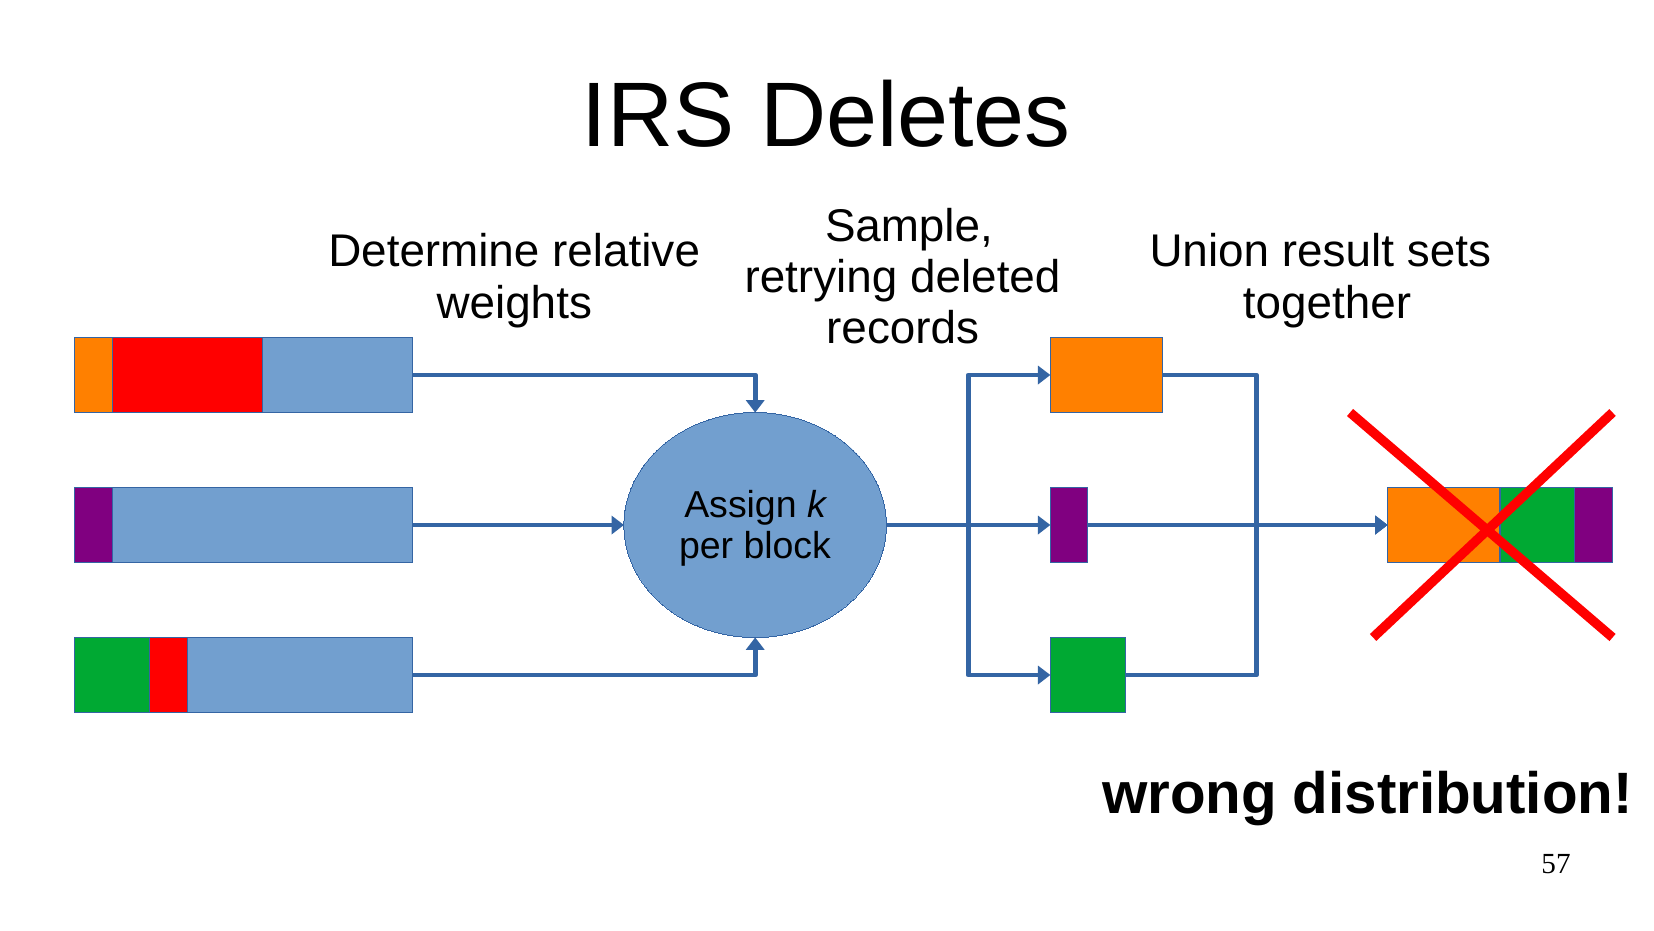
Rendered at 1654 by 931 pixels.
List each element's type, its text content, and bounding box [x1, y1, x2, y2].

title IRS Deletes [82, 37, 1571, 193]
text_box Union result sets together [1134, 217, 1519, 336]
text_box Sample, retrying deleted records [729, 192, 1088, 361]
text_box [1387, 487, 1479, 563]
text_box [1461, 537, 1517, 563]
text_box wrong distribution! [1087, 753, 1648, 833]
text_box [74, 337, 413, 413]
text_box [1496, 487, 1613, 563]
text_box [74, 637, 413, 713]
text_box [1050, 487, 1088, 563]
text_box Assign k per block [623, 412, 887, 638]
text_box [74, 487, 413, 563]
text_box [1446, 487, 1525, 523]
text_box [1050, 637, 1126, 713]
text_box [1050, 337, 1163, 413]
text_box Determine relative weights [313, 217, 715, 336]
